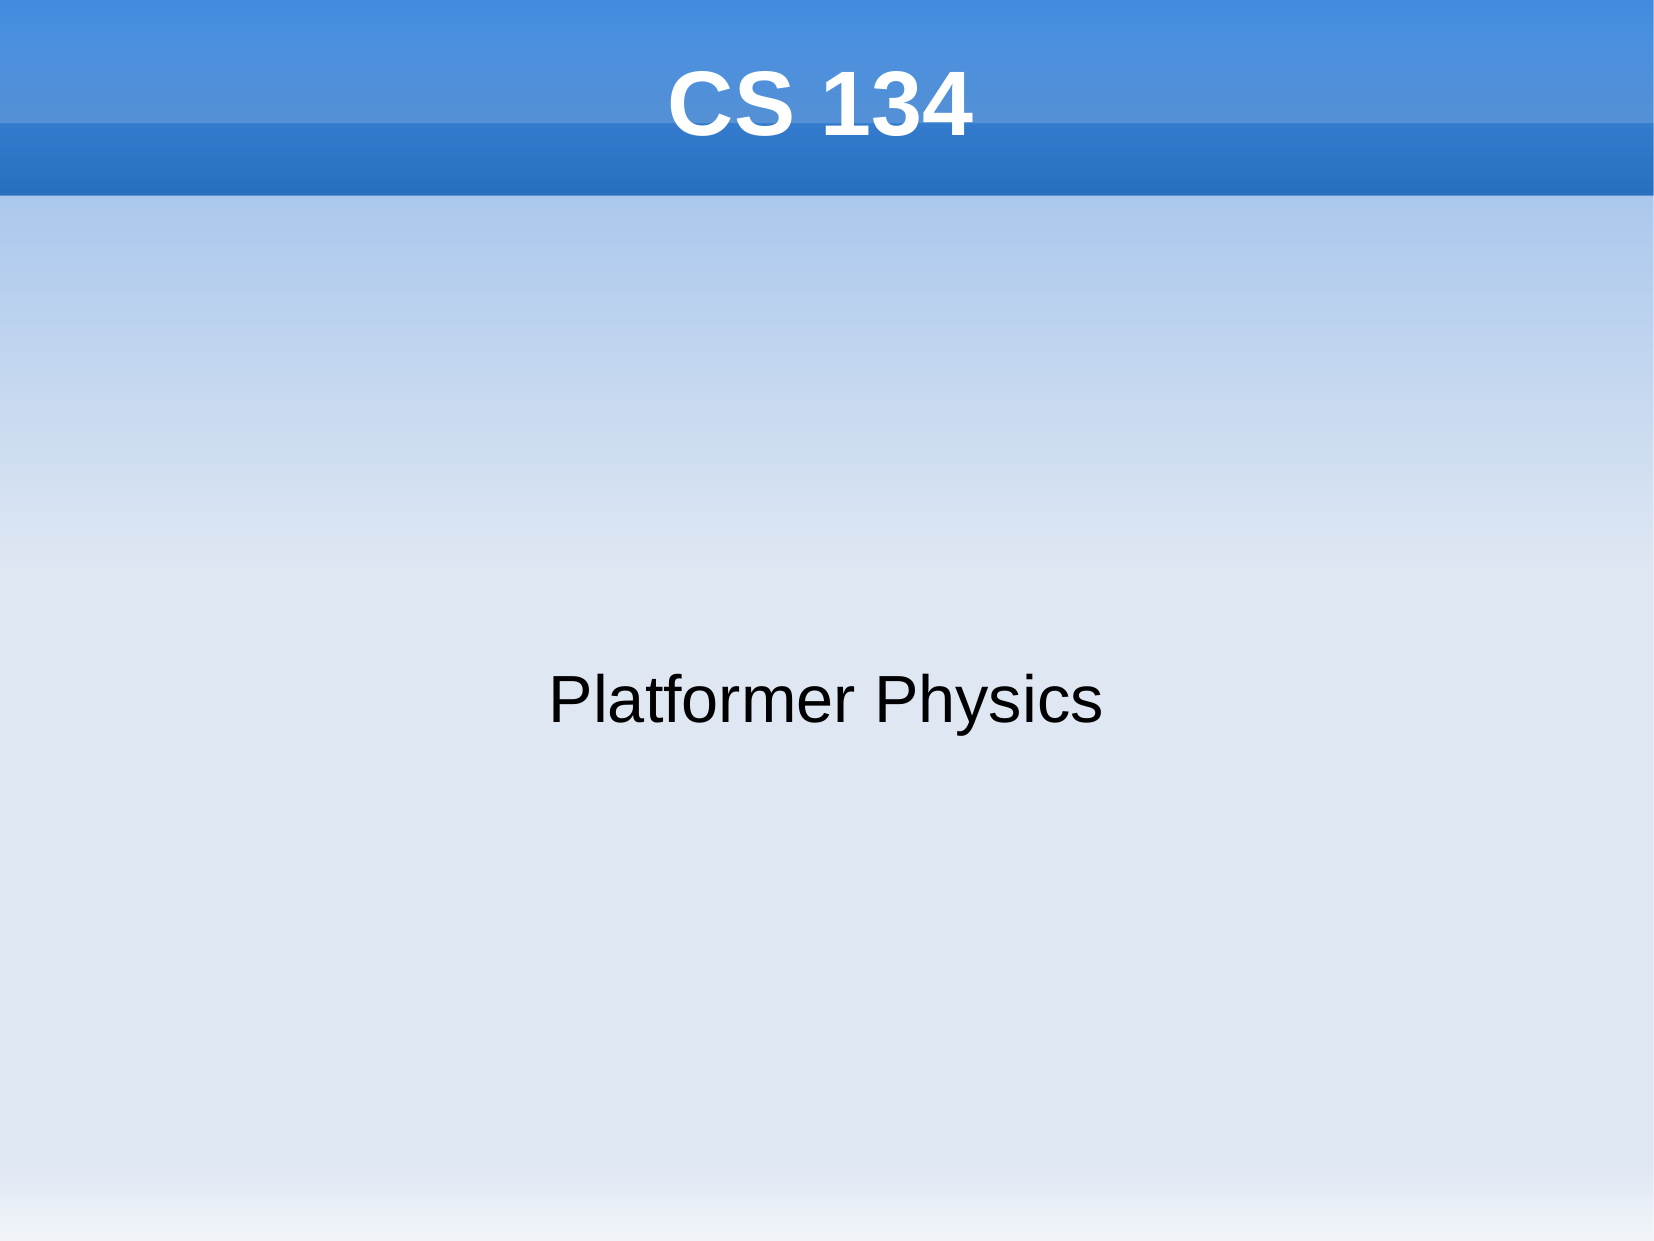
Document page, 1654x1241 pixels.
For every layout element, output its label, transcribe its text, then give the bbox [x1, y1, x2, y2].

picture [0, 0, 1654, 1241]
subtitle Platformer Physics [82, 290, 1571, 1109]
title CS 134 [76, 0, 1565, 208]
